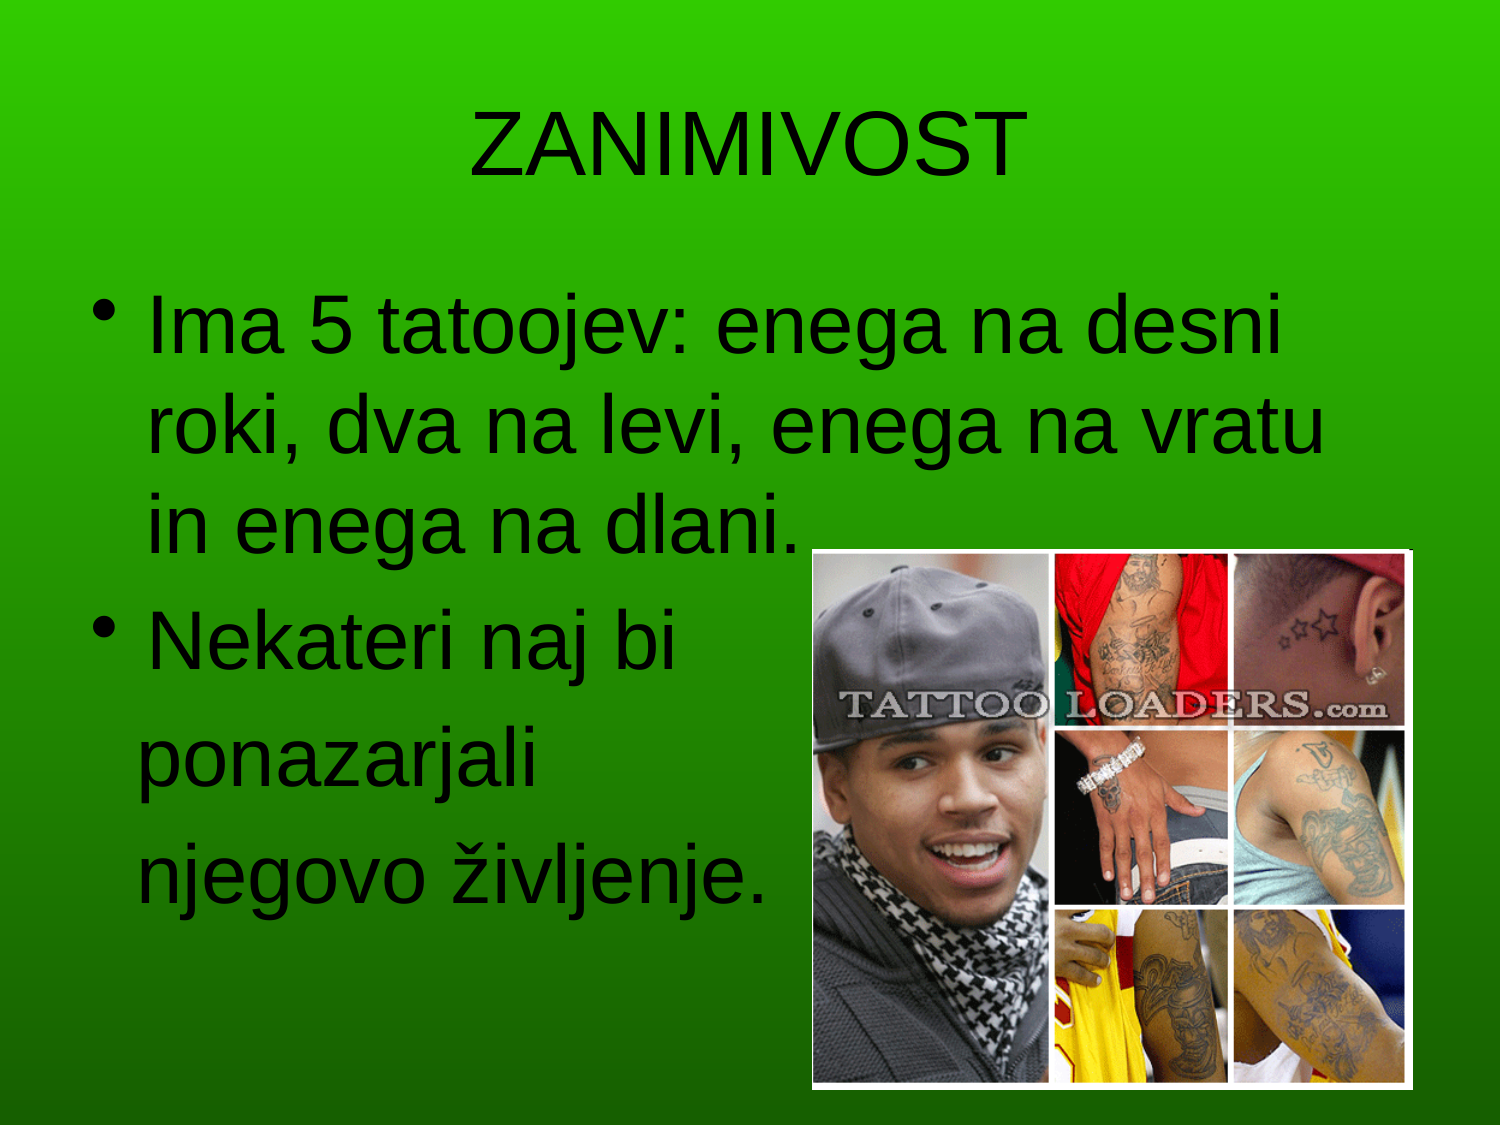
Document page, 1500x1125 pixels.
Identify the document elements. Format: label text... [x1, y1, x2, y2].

title ZANIMIVOST [75, 45, 1425, 233]
picture [812, 549, 1413, 1090]
list Ima 5 tatoojev: enega na desni roki, dva na levi, enega na vratu in enega na dlani. Nekateri naj bi ponazarjali njegovo življenje. [75, 262, 1425, 1005]
